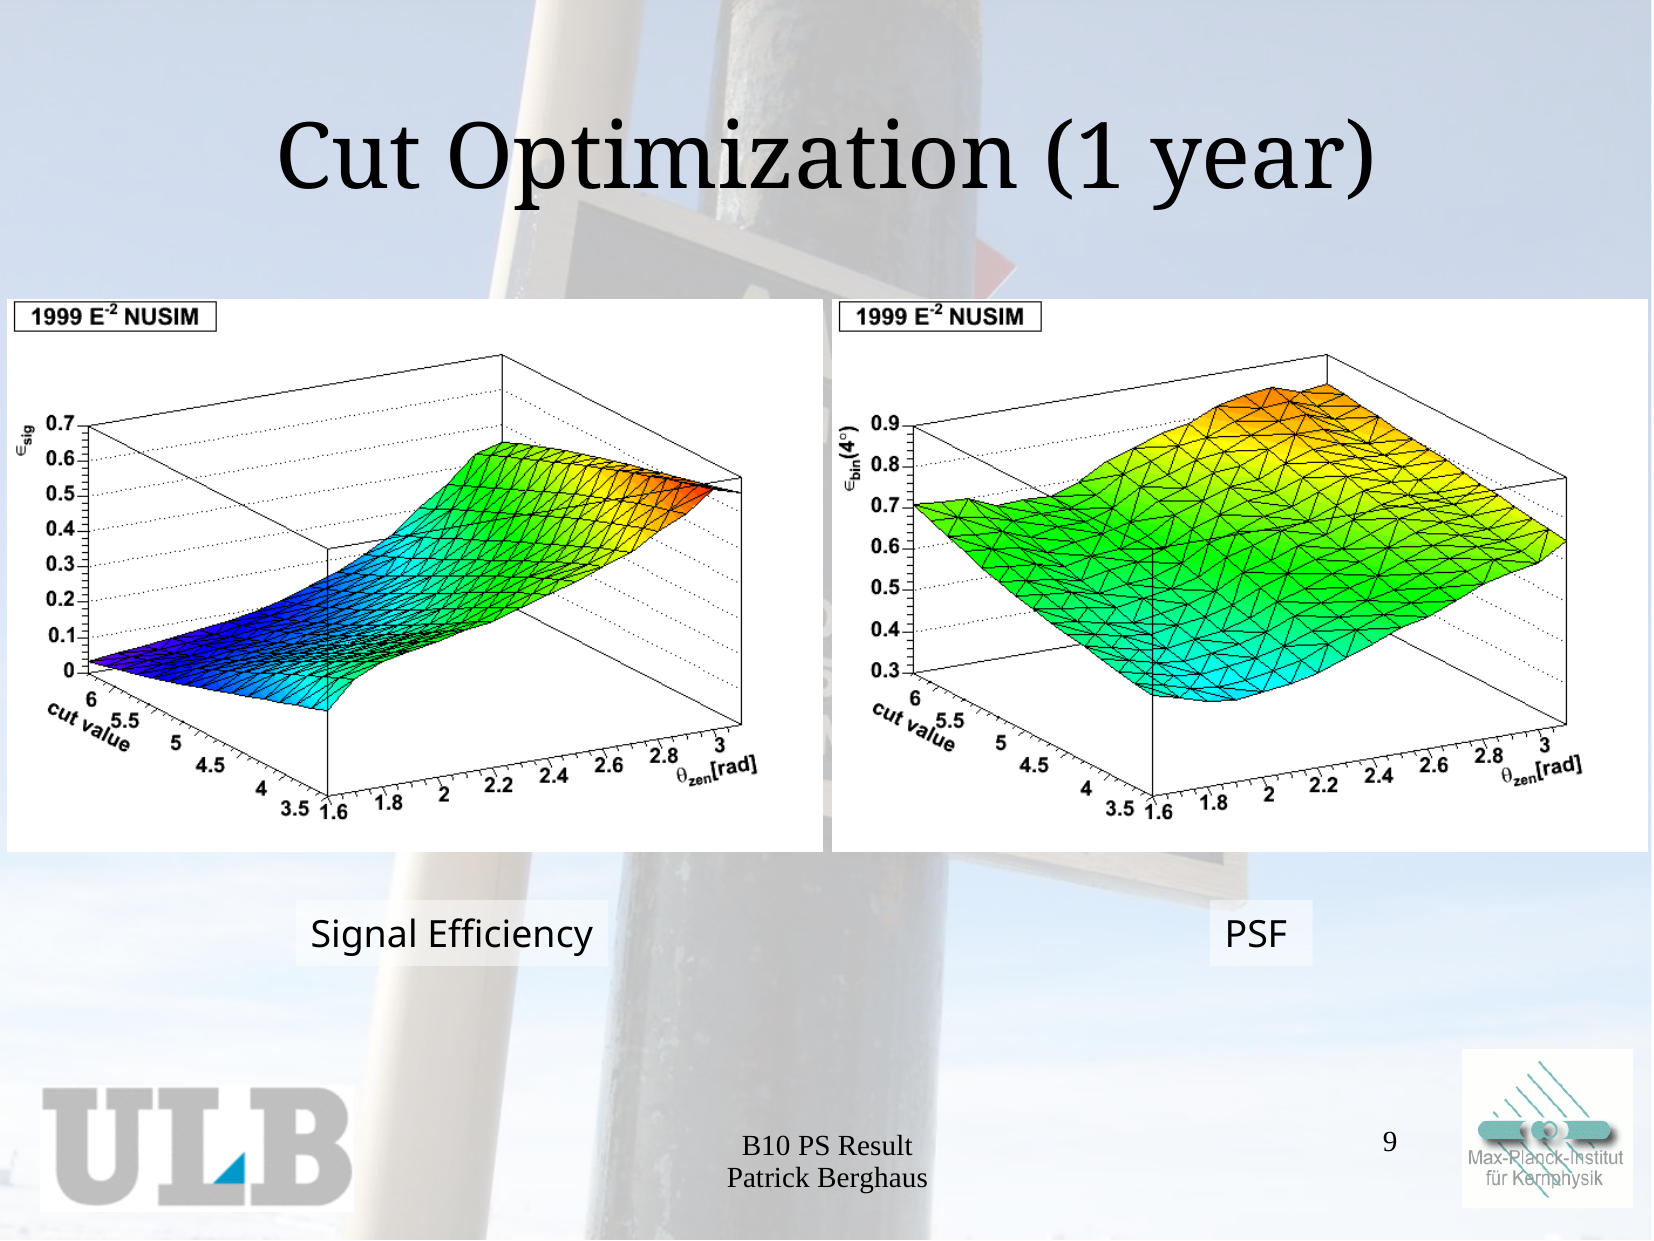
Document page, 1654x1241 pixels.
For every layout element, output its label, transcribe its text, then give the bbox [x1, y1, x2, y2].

picture [832, 299, 1648, 852]
text_box Signal Efficiency [295, 900, 601, 961]
picture [40, 1085, 354, 1212]
picture [7, 299, 823, 852]
picture [1462, 1049, 1633, 1208]
title Cut Optimization (1 year) [82, 49, 1571, 257]
text_box PSF [1209, 900, 1313, 961]
